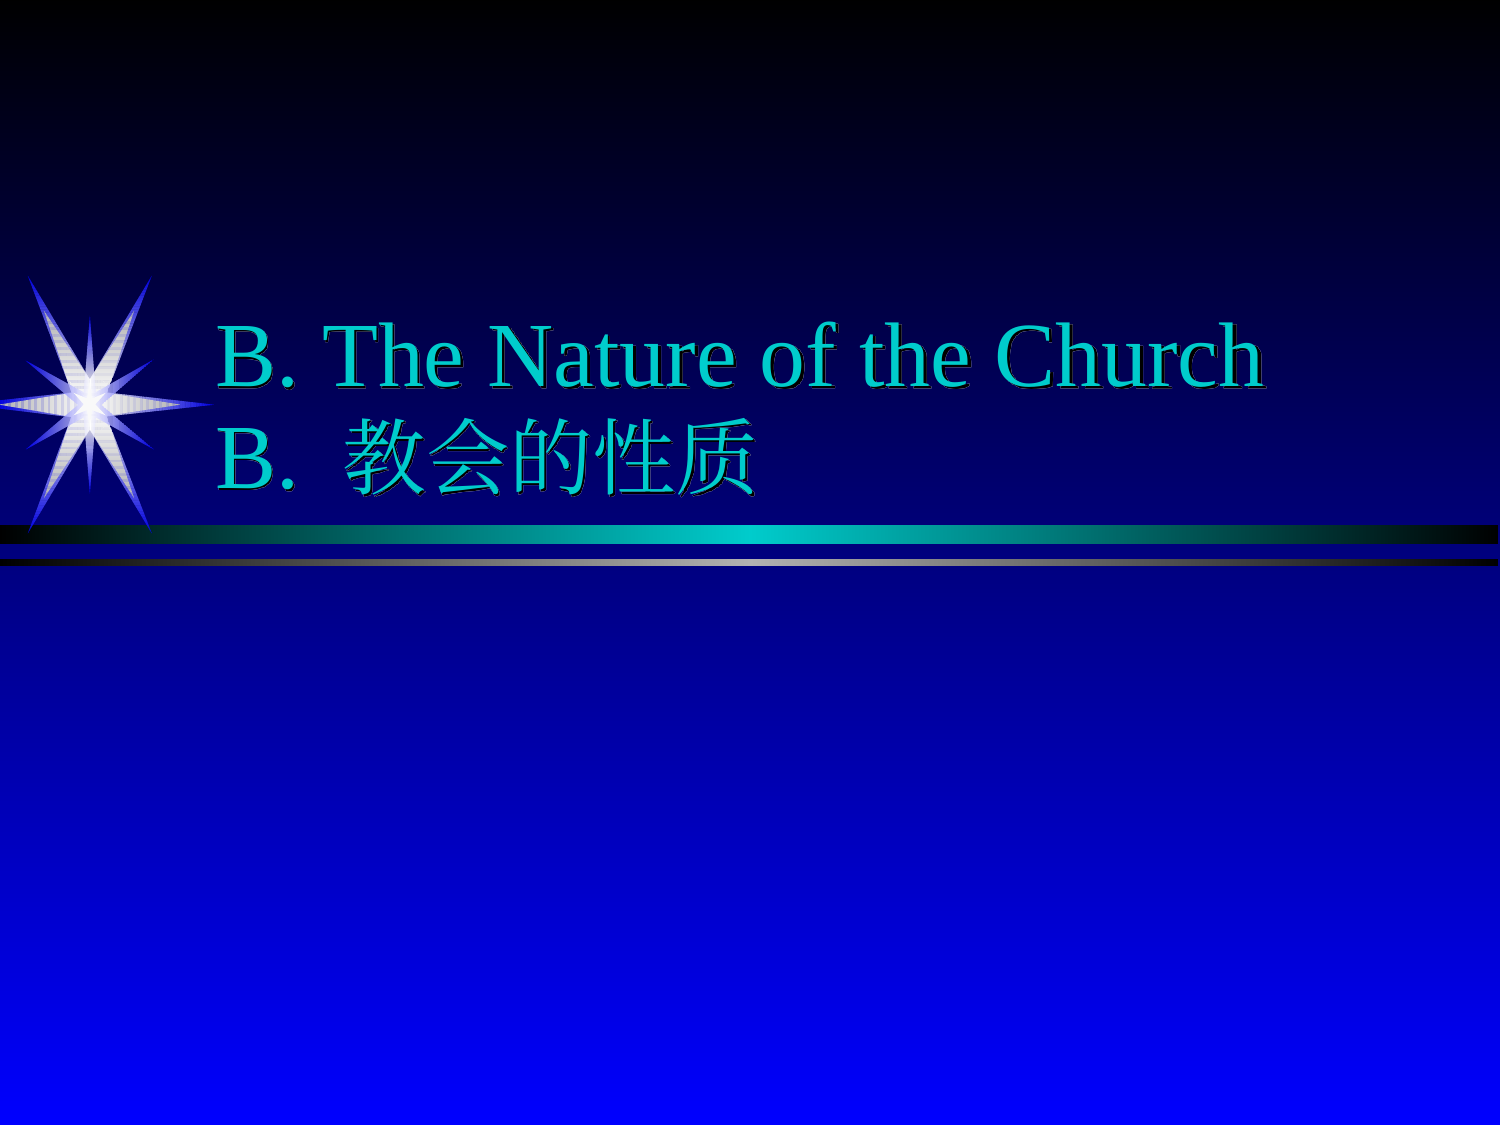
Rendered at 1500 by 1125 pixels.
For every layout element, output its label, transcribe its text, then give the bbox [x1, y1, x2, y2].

title B. The Nature of the Church B. 教会的性质 [200, 287, 1476, 526]
